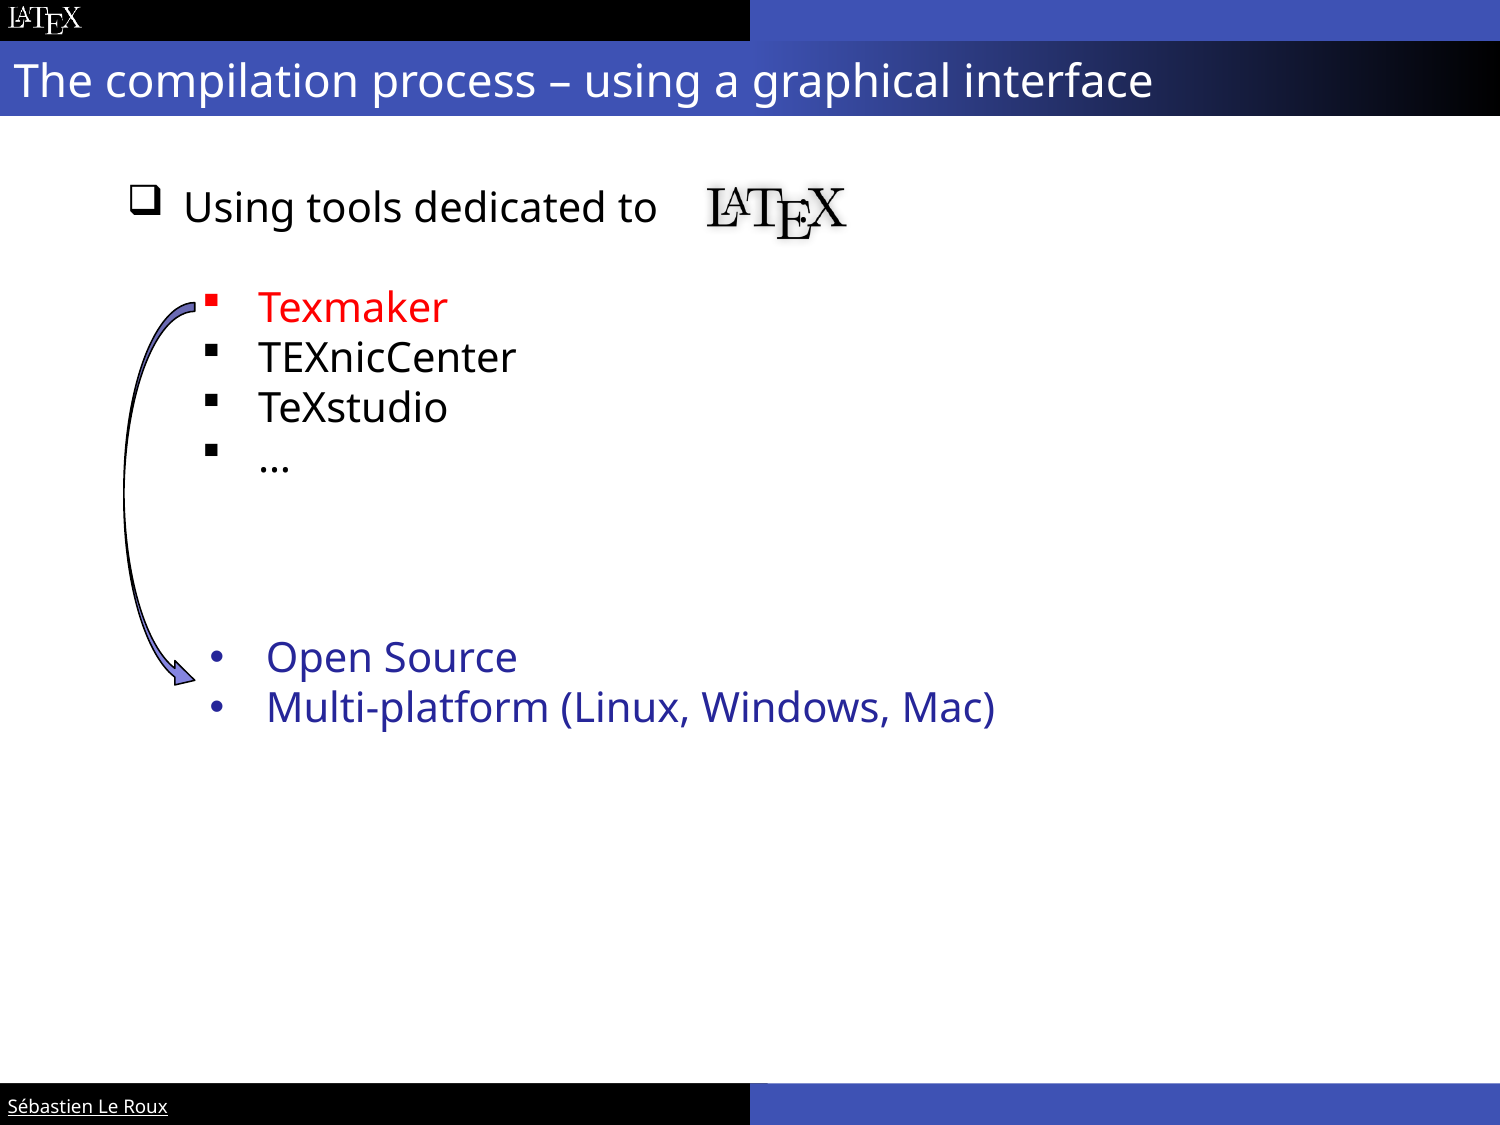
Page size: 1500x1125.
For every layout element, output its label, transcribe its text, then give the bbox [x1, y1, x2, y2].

text_box Using tools dedicated to : Texmaker TEXnicCenter TeXstudio … [112, 173, 1105, 489]
picture [702, 182, 851, 244]
title The compilation process – using a graphical interface [0, 41, 1500, 116]
text_box [123, 302, 195, 685]
picture [5, 3, 84, 37]
text_box Open Source Multi-platform (Linux, Windows, Mac) [194, 623, 1081, 739]
